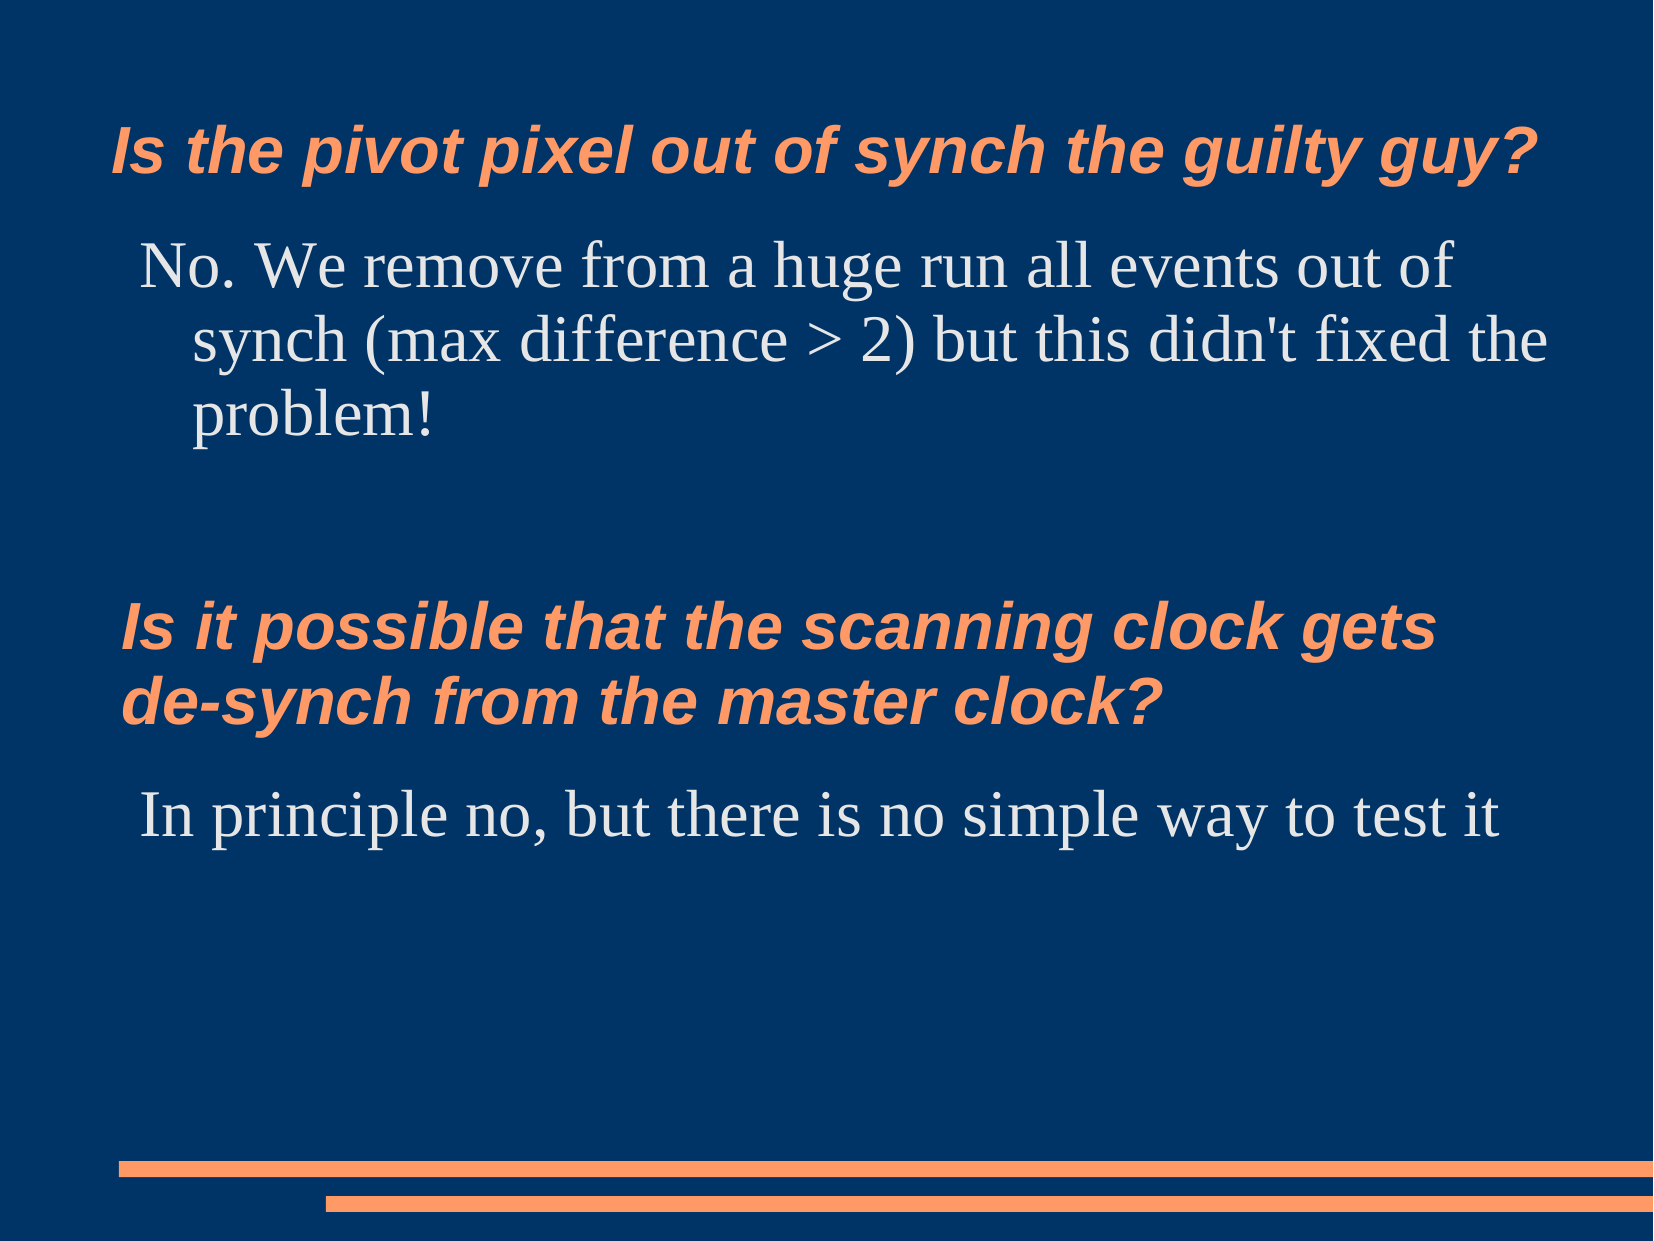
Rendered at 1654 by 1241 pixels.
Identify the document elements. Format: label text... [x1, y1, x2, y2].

list In principle no, but there is no simple way to test it [121, 776, 1561, 1053]
title Is the pivot pixel out of synch the guilty guy? [111, 46, 1604, 254]
list No. We remove from a huge run all events out of synch (max difference > 2) but this didn't fixed the problem! [121, 227, 1561, 504]
title Is it possible that the scanning clock gets de-synch from the master clock? [121, 560, 1534, 768]
